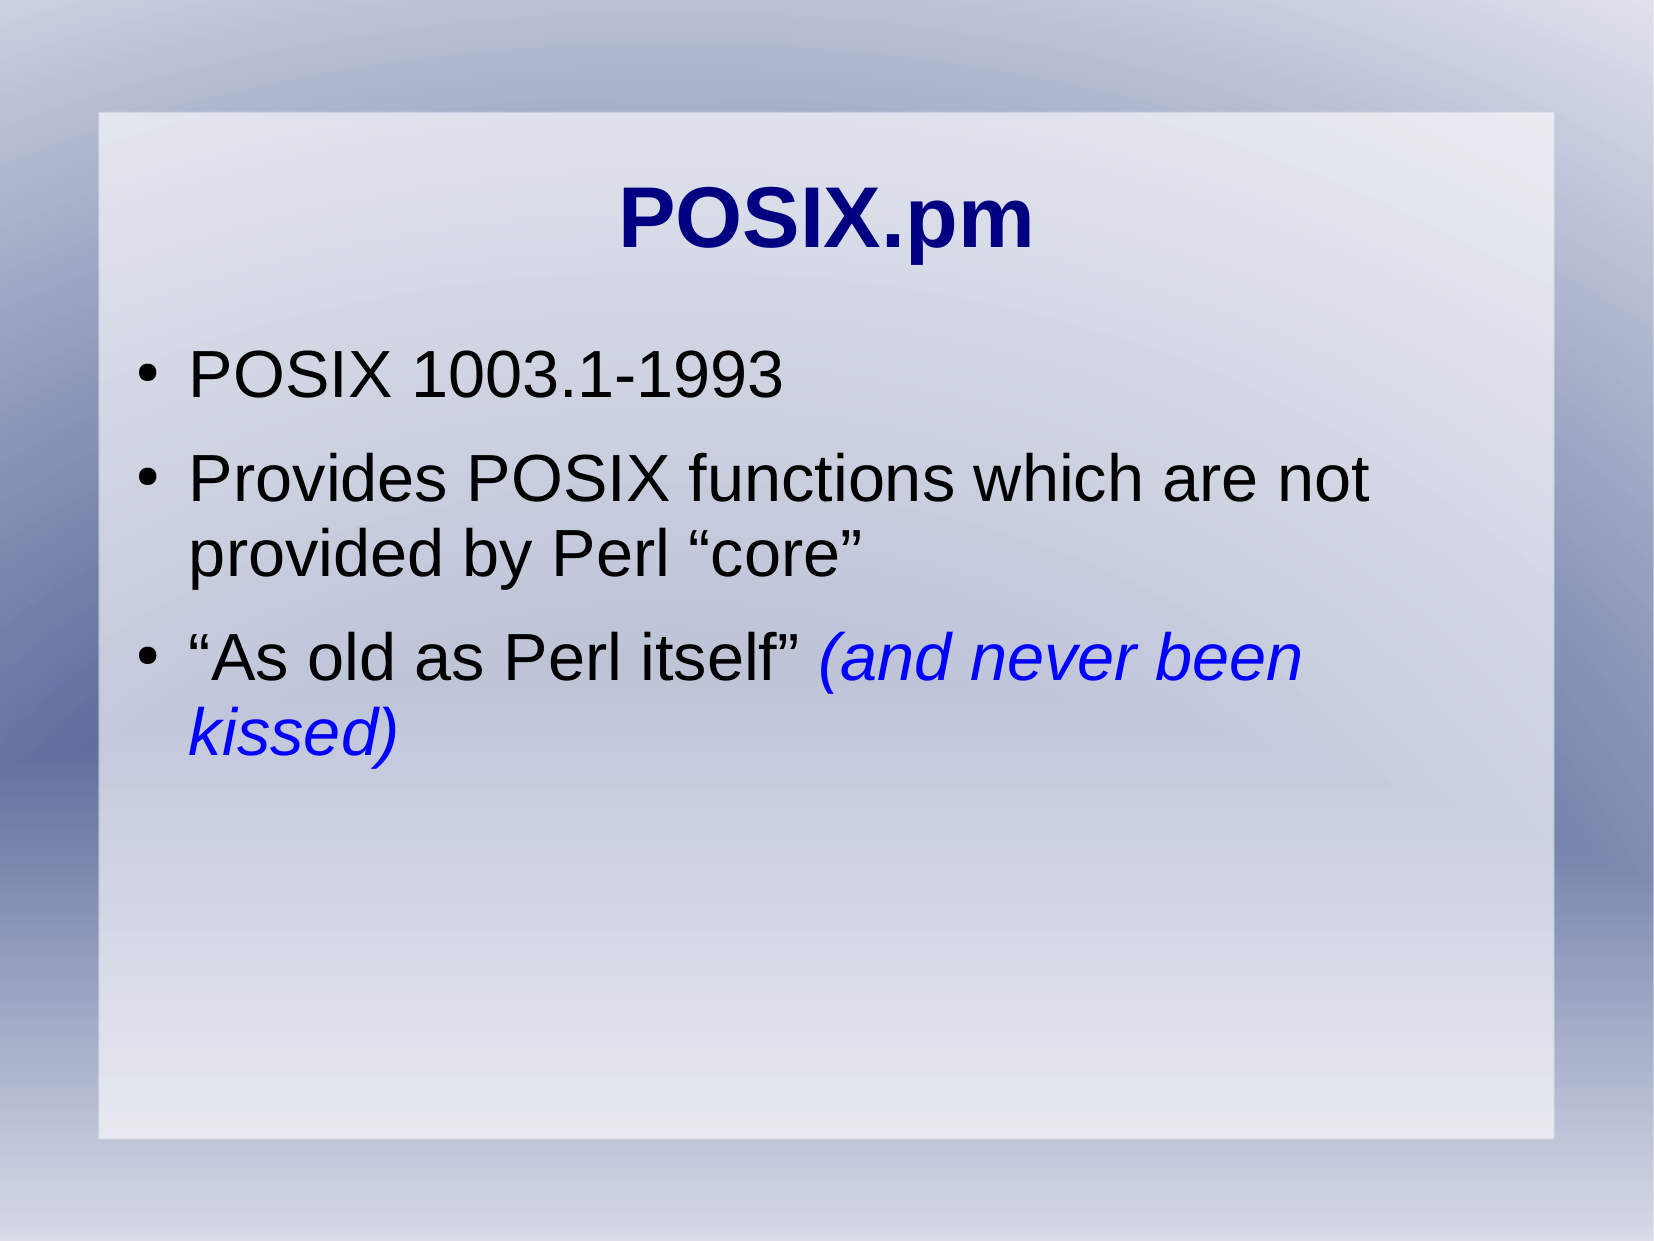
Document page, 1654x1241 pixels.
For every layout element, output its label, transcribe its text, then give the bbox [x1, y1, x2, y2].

list POSIX 1003.1-1993 Provides POSIX functions which are not provided by Perl “core” “As old as Perl itself” (and never been kissed) [118, 336, 1506, 1156]
picture [0, 0, 1654, 1241]
title POSIX.pm [118, 114, 1536, 322]
